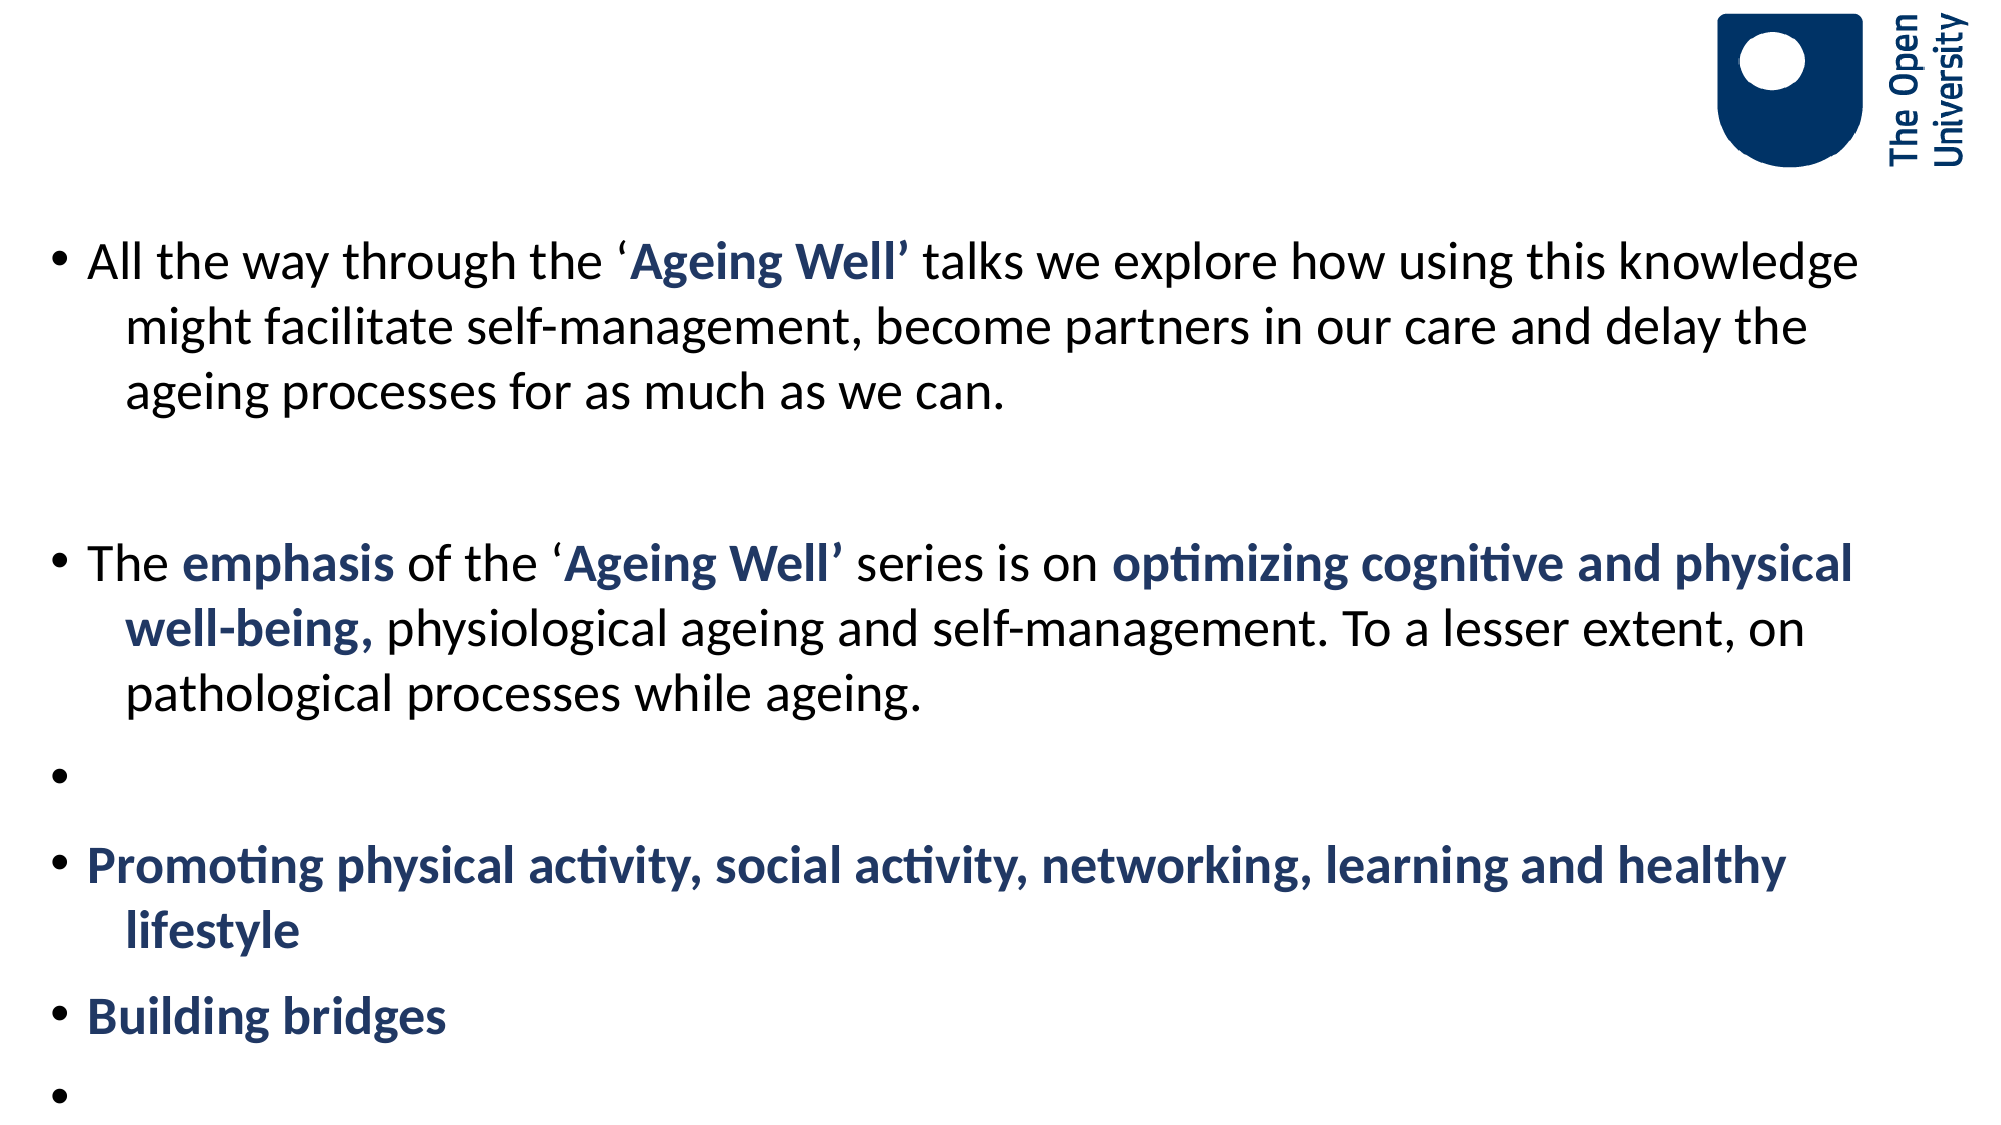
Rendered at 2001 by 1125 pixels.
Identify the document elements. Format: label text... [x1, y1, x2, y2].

picture [1716, 10, 1971, 170]
list All the way through the ‘Ageing Well’ talks we explore how using this knowledge might facilitate self-management, become partners in our care and delay the ageing processes for as much as we can. The emphasis of the ‘Ageing Well’ series is on optimizing cognitive and physical well-being, physiological ageing and self-management. To a lesser extent, on pathological processes while ageing. Promoting physical activity, social activity, networking, learning and healthy lifestyle Building bridges [35, 131, 1981, 1100]
